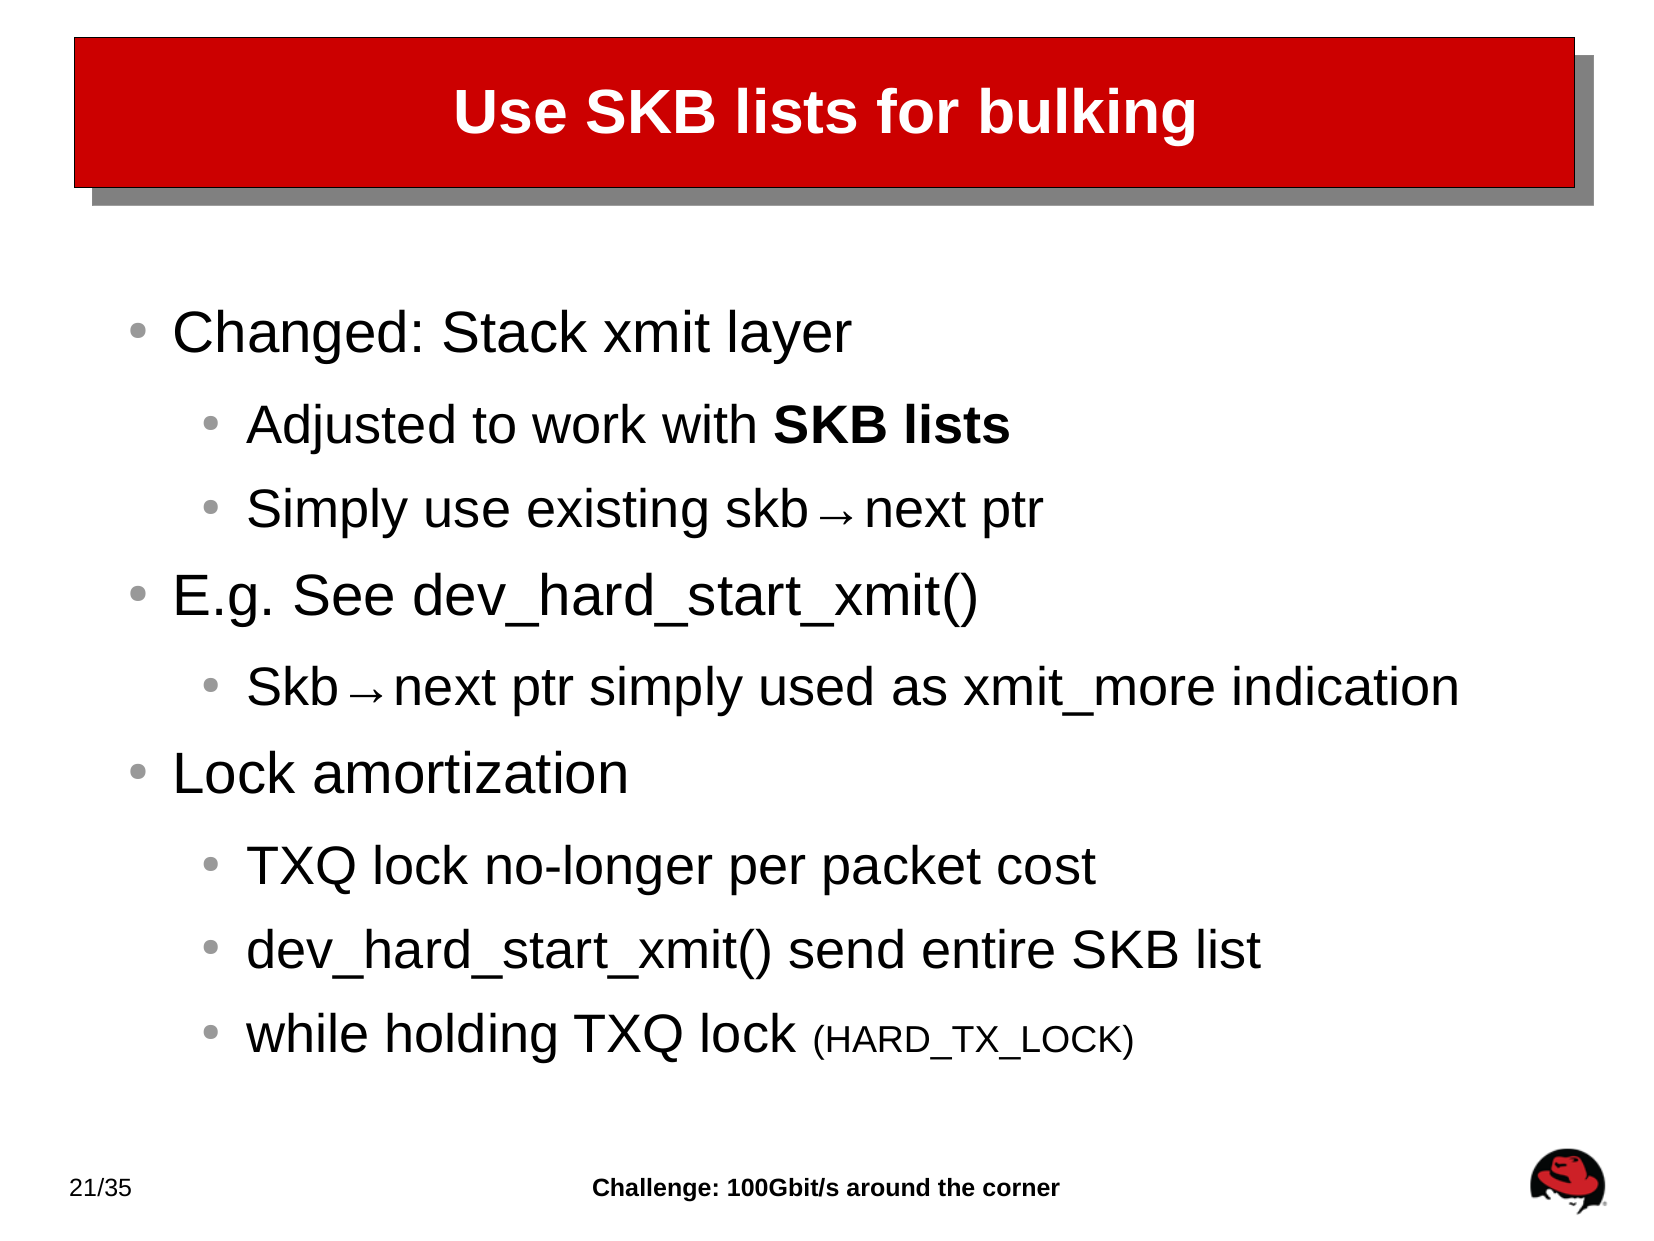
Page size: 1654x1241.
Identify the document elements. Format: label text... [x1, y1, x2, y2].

list Changed: Stack xmit layer Adjusted to work with SKB lists Simply use existing skb→next ptr E.g. See dev_hard_start_xmit() Skb→next ptr simply used as xmit_more indication Lock amortization TXQ lock no-longer per packet cost dev_hard_start_xmit() send entire SKB list while holding TXQ lock (HARD_TX_LOCK) [112, 299, 1538, 1162]
title Use SKB lists for bulking [116, 37, 1538, 188]
picture [1529, 1146, 1613, 1224]
